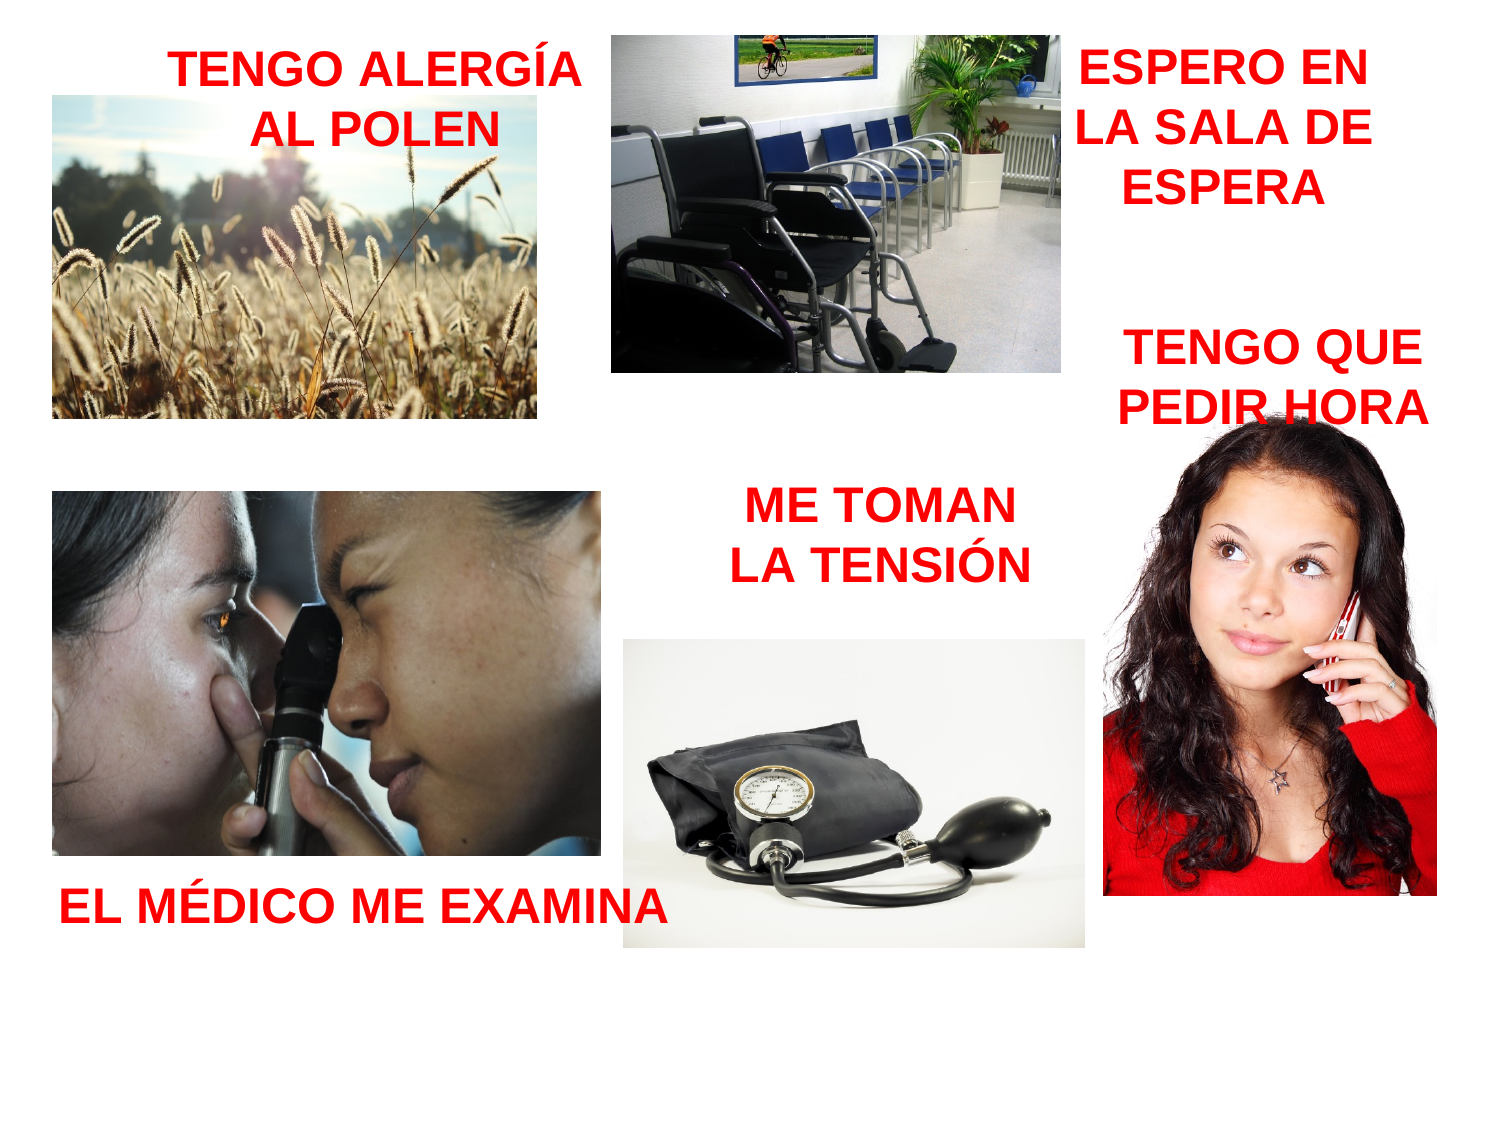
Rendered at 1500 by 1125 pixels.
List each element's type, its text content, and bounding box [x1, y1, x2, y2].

picture [52, 491, 601, 856]
text_box ESPERO EN LA SALA DE ESPERA [1035, 27, 1414, 223]
picture [1103, 443, 1437, 896]
text_box EL MÉDICO ME EXAMINA [44, 866, 707, 942]
picture [611, 35, 1061, 373]
text_box TENGO QUE PEDIR HORA [1084, 306, 1463, 443]
text_box TENGO ALERGÍA AL POLEN [127, 28, 624, 165]
text_box ME TOMAN LA TENSIÓN [692, 464, 1071, 601]
picture [623, 639, 1085, 948]
picture [52, 95, 537, 419]
